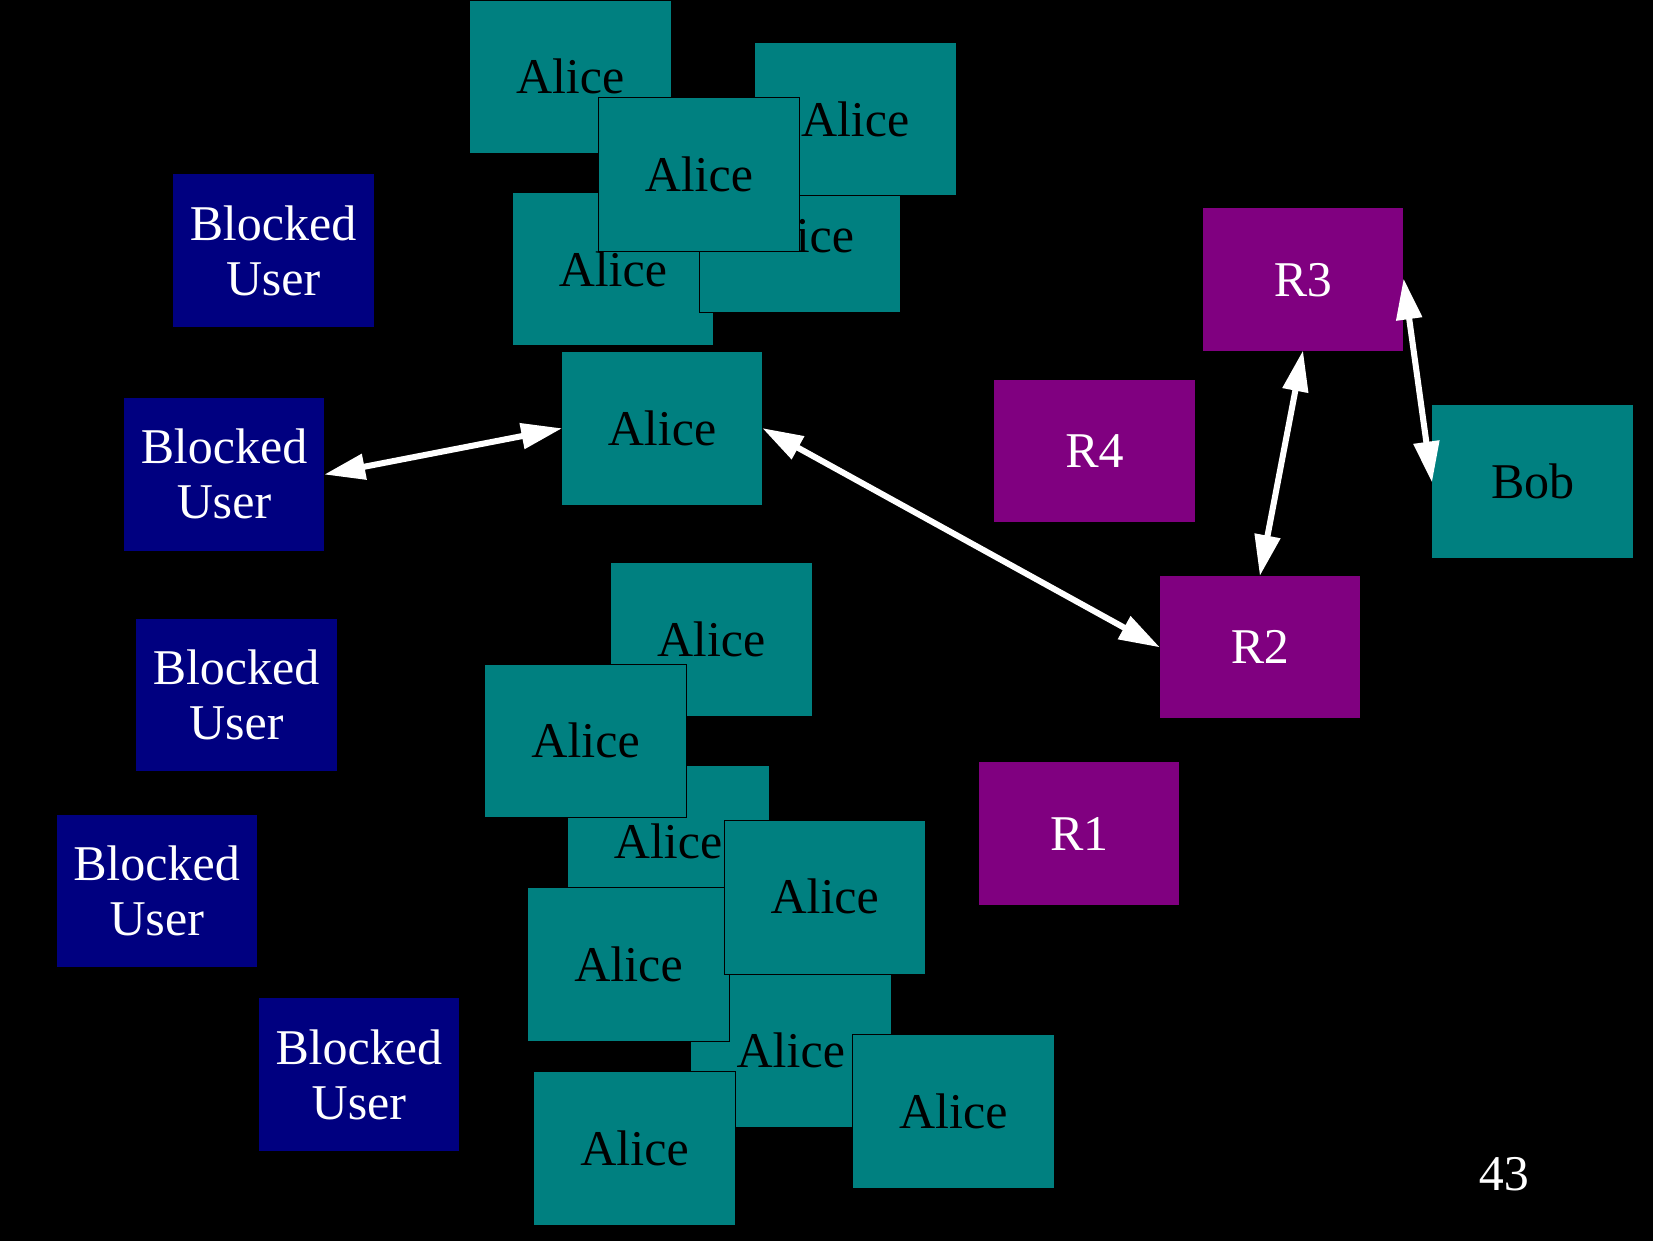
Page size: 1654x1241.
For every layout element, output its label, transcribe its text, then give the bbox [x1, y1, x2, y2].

text_box Alice [469, 0, 672, 154]
text_box Blocked User [258, 997, 460, 1152]
text_box Alice [484, 664, 687, 818]
text_box Blocked User [172, 173, 375, 328]
text_box Alice [598, 97, 800, 252]
text_box R2 [1159, 575, 1361, 719]
text_box Alice [852, 1034, 1055, 1189]
text_box Alice [527, 887, 730, 1042]
text_box Blocked User [135, 618, 338, 772]
text_box Alice [533, 1071, 736, 1226]
text_box Alice [561, 351, 763, 506]
text_box R1 [978, 761, 1180, 906]
text_box Alice [512, 192, 714, 346]
text_box Bob [1431, 404, 1634, 559]
text_box Alice [610, 562, 813, 717]
text_box R4 [993, 379, 1196, 523]
text_box Blocked User [56, 814, 258, 968]
text_box Alice [690, 975, 892, 1128]
text_box Blocked User [123, 397, 325, 552]
text_box Alice [699, 196, 901, 313]
text_box R3 [1202, 207, 1404, 352]
text_box Alice [724, 820, 926, 975]
text_box Alice [567, 765, 770, 887]
text_box Alice [754, 42, 957, 196]
